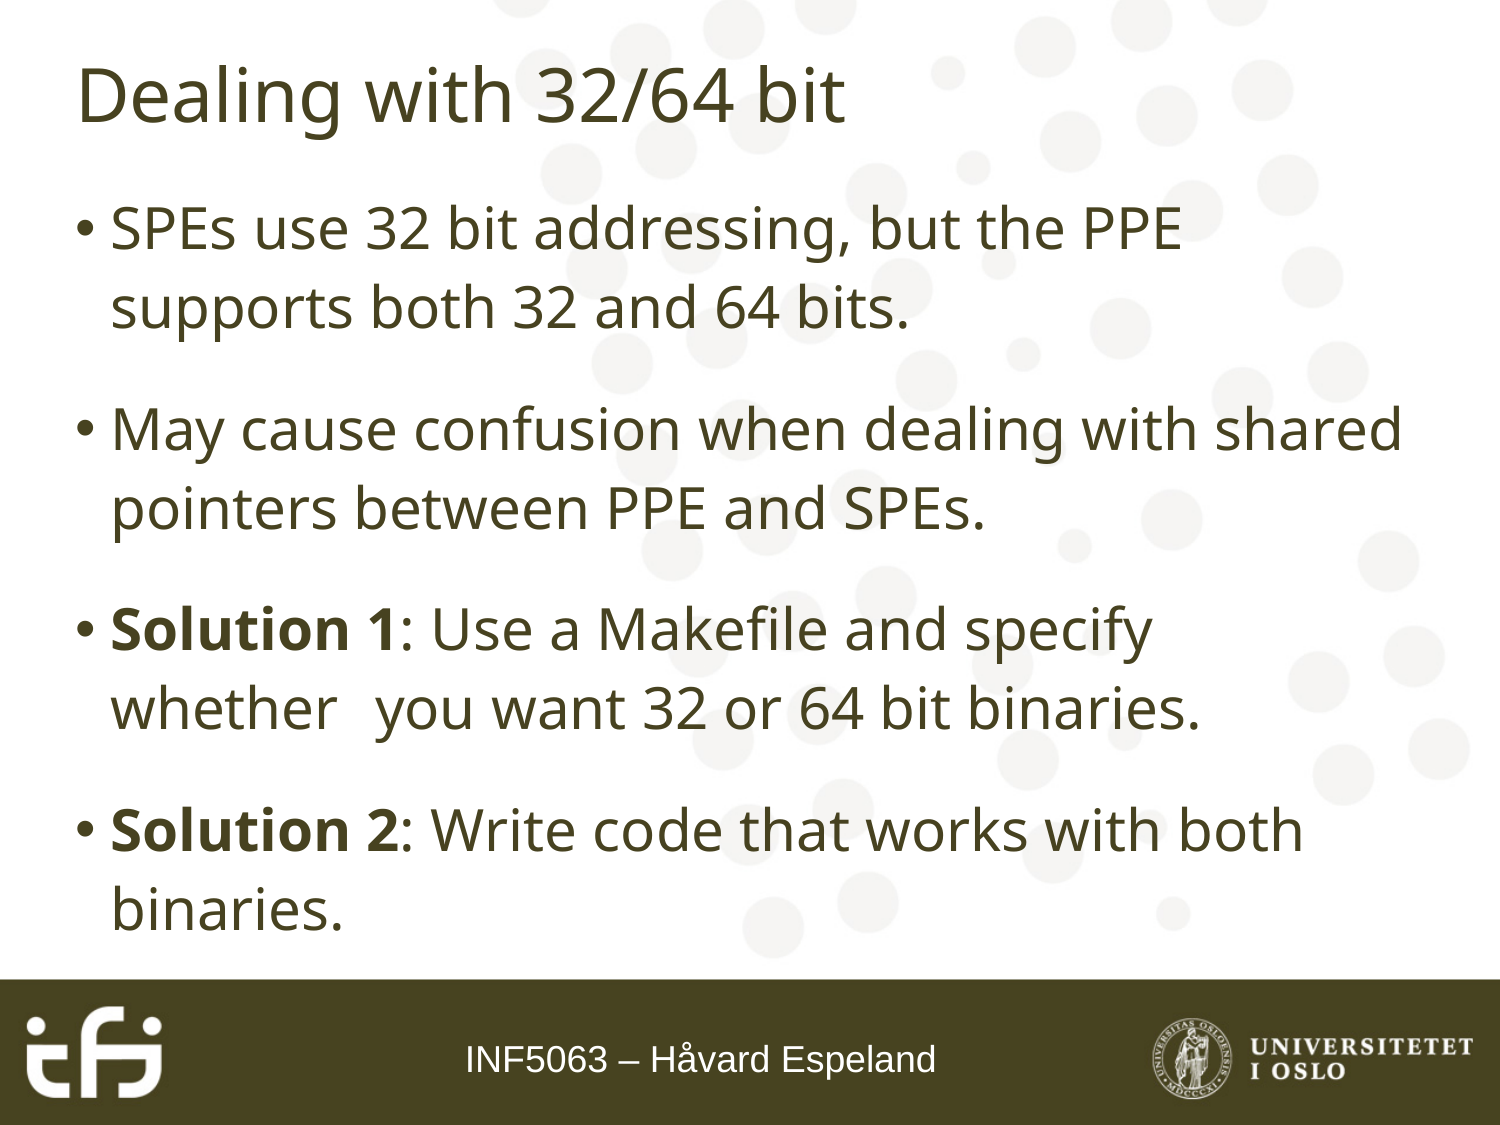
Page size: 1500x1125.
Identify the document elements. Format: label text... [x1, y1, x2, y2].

title Dealing with 32/64 bit [75, 40, 1426, 146]
picture [0, 0, 1500, 1125]
list SPEs use 32 bit addressing, but the PPE supports both 32 and 64 bits. May cause confusion when dealing with shared pointers between PPE and SPEs. Solution 1: Use a Makefile and specify whether you want 32 or 64 bit binaries. Solution 2: Write code that works with both binaries. [75, 187, 1426, 856]
